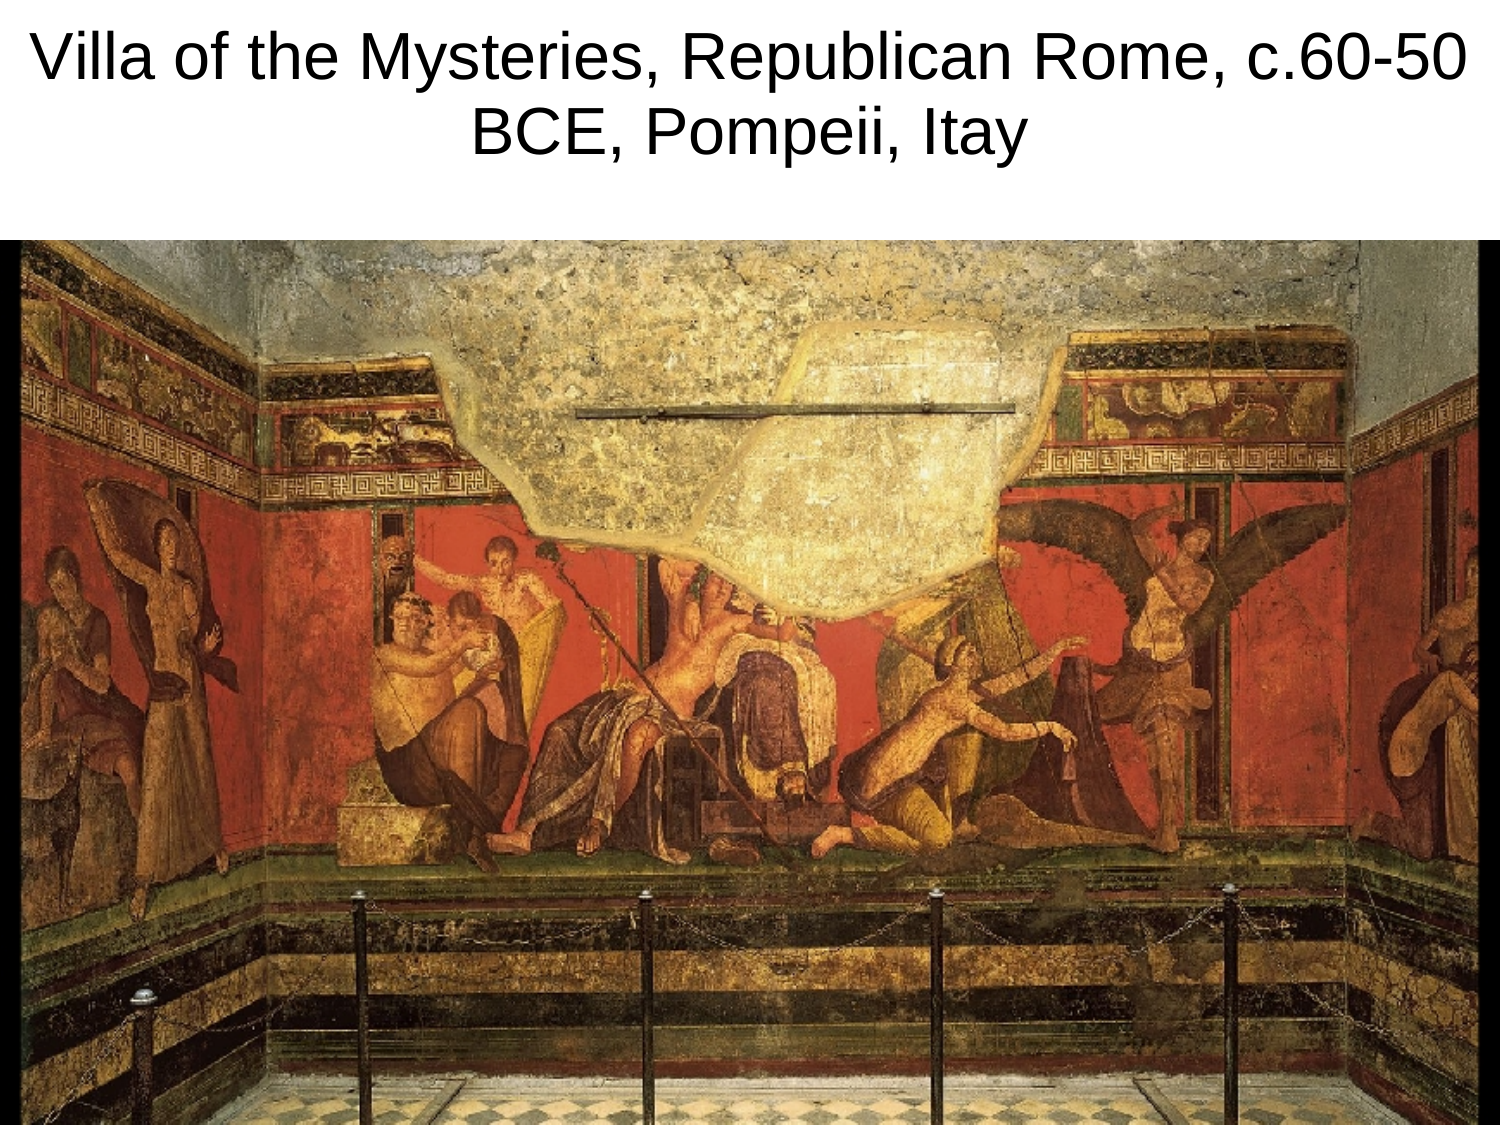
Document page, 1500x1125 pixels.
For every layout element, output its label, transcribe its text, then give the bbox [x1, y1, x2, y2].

title Villa of the Mysteries, Republican Rome, c.60-50 BCE, Pompeii, Itay [0, 0, 1500, 188]
picture [0, 240, 1500, 1125]
